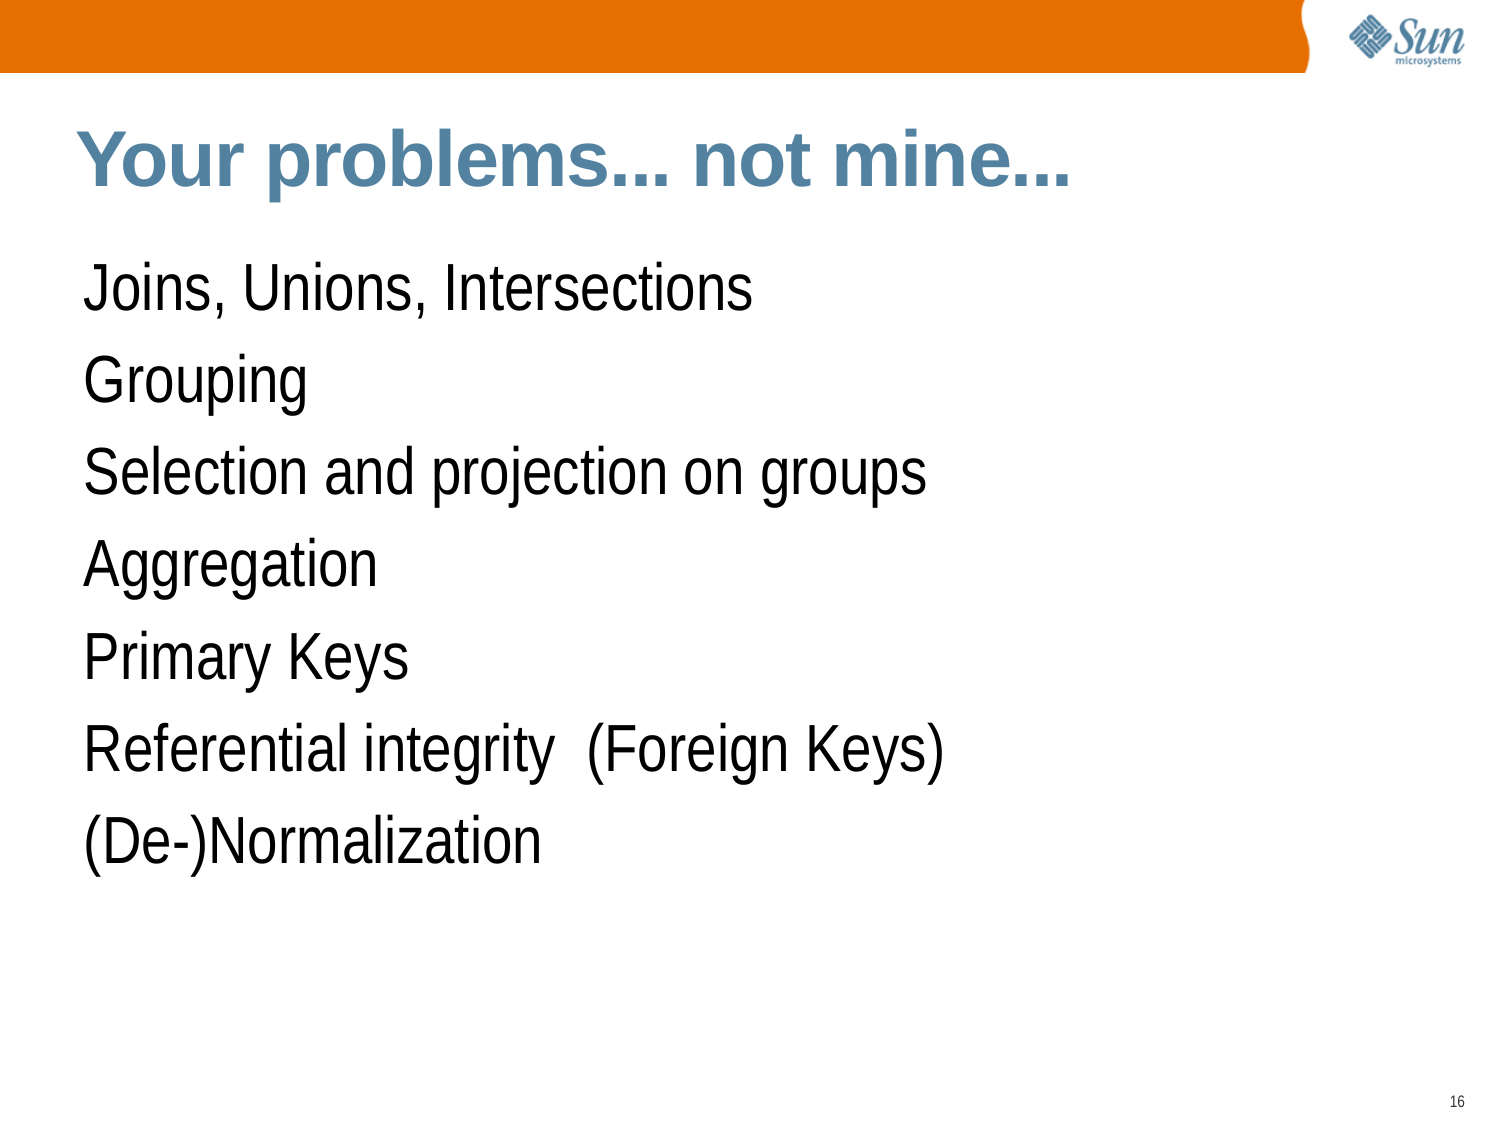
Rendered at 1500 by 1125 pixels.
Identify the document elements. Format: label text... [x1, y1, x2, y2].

list Joins, Unions, Intersections Grouping Selection and projection on groups Aggregation Primary Keys Referential integrity (Foreign Keys) (De-)Normalization [64, 258, 1401, 1062]
title Your problems... not mine... [75, 123, 1437, 227]
picture [0, 0, 1500, 73]
